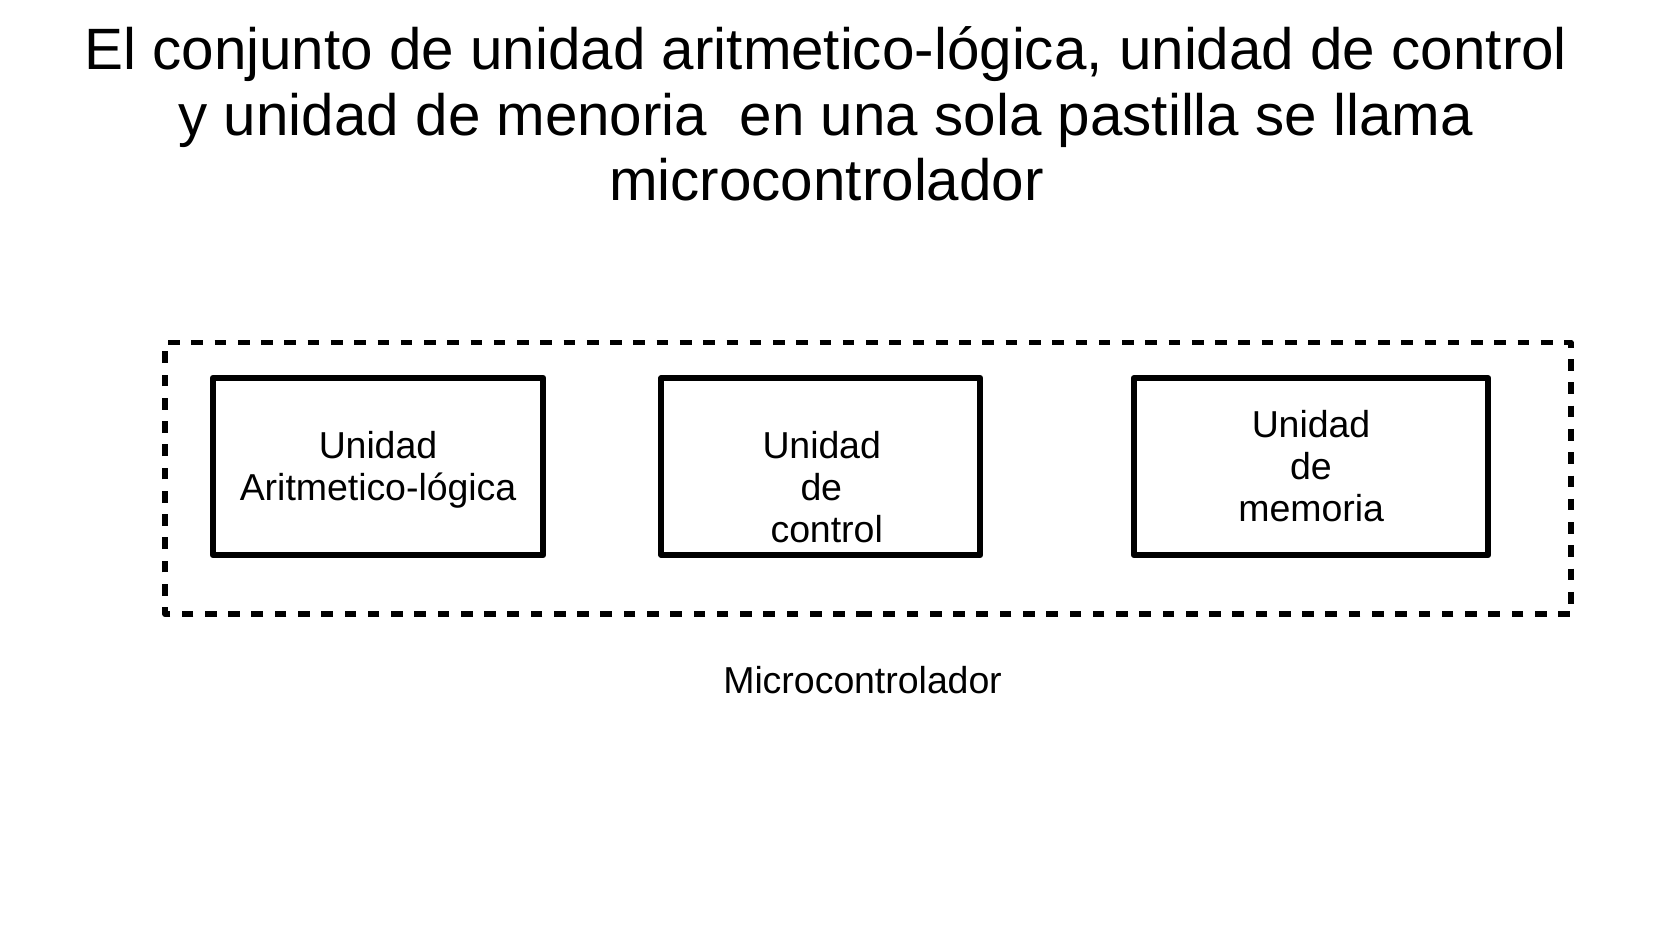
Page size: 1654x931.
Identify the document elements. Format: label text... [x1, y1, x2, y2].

text_box Unidad de memoria [1133, 377, 1489, 556]
text_box Microcontrolador [708, 651, 1028, 709]
text_box Unidad Aritmetico-lógica [212, 377, 544, 556]
title El conjunto de unidad aritmetico-lógica, unidad de control y unidad de menoria en una sola pastilla se llama microcontrolador [82, 12, 1571, 217]
subtitle Unidad de control [82, 217, 1571, 758]
